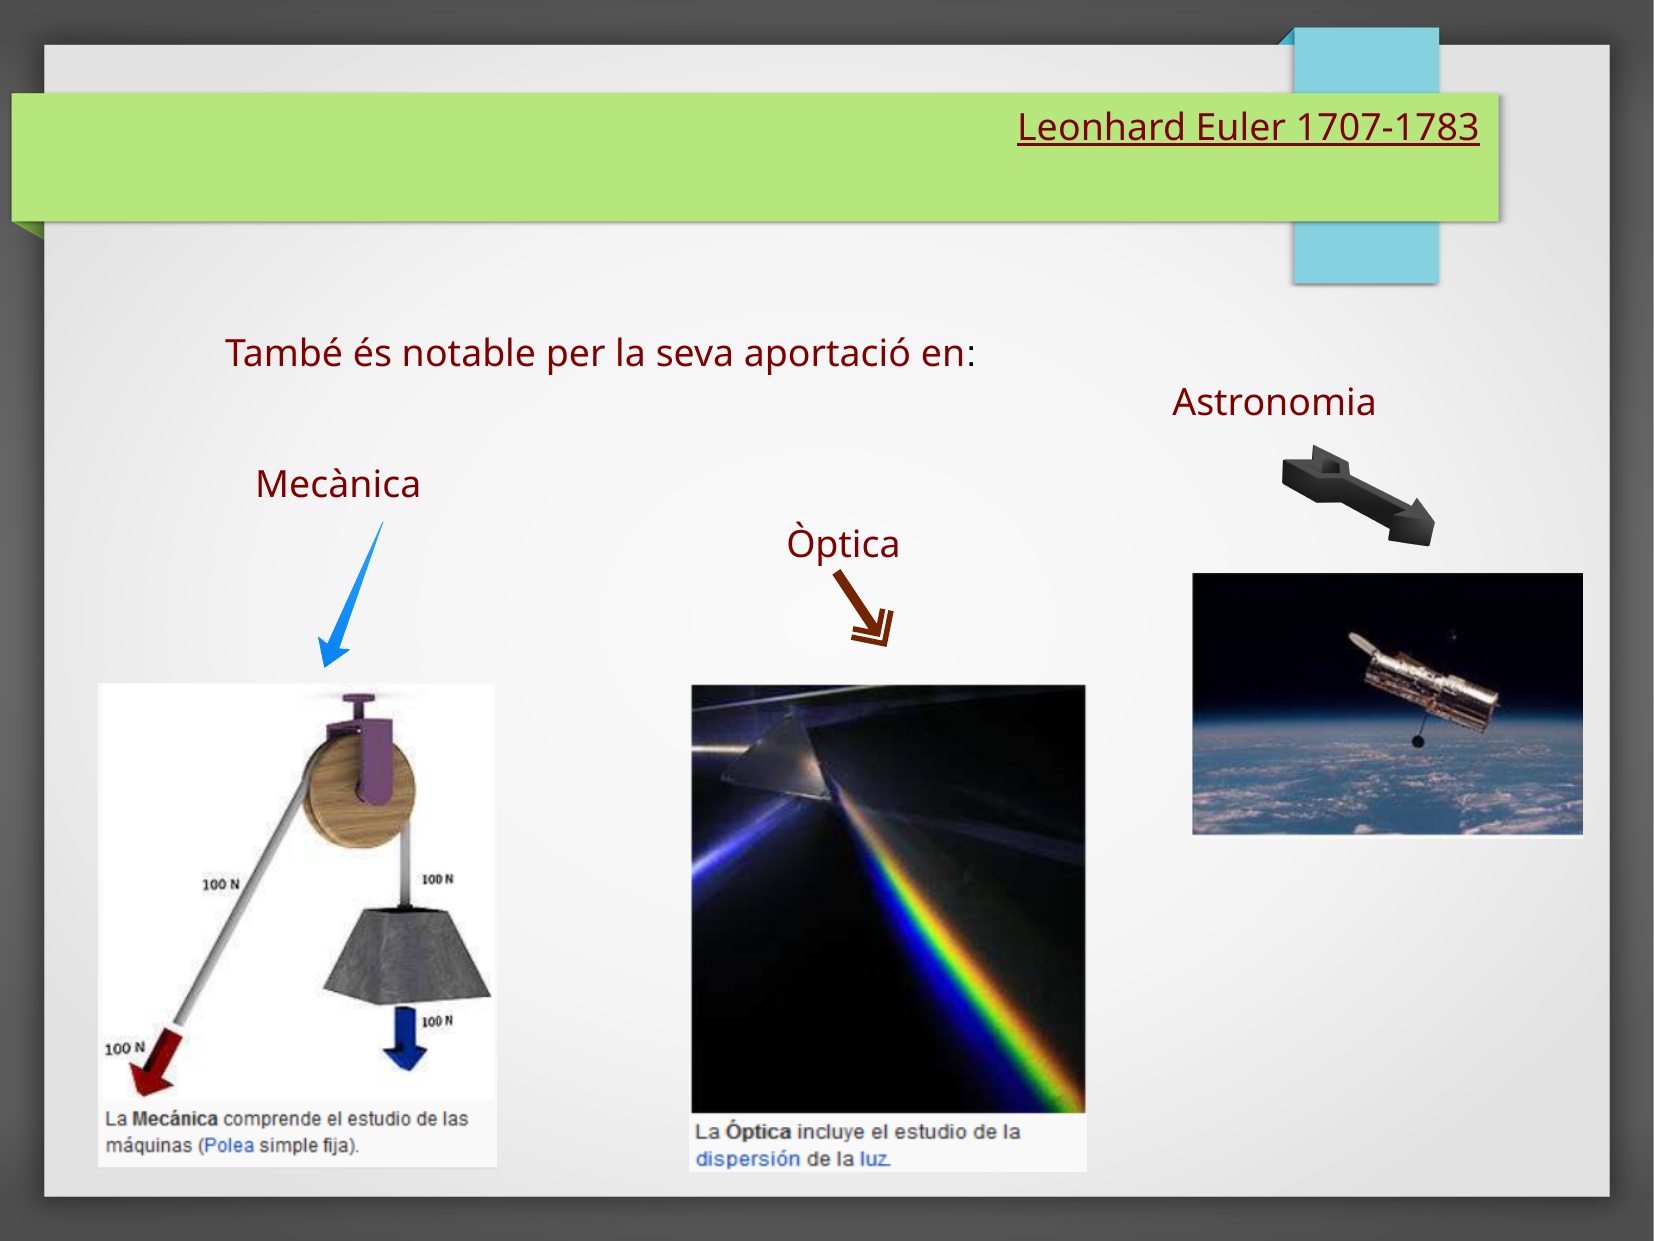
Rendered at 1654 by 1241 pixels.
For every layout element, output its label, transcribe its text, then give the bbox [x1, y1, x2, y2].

text_box Leonhard Euler 1707-1783 [1002, 93, 1496, 161]
picture [0, 0, 1654, 1241]
text_box [832, 569, 886, 637]
text_box També és notable per la seva aportació en: [210, 318, 993, 387]
text_box Mecànica [240, 449, 431, 517]
text_box Astronomia [1157, 368, 1387, 436]
text_box Òptica [771, 510, 918, 578]
text_box [318, 521, 384, 668]
text_box [850, 610, 894, 647]
